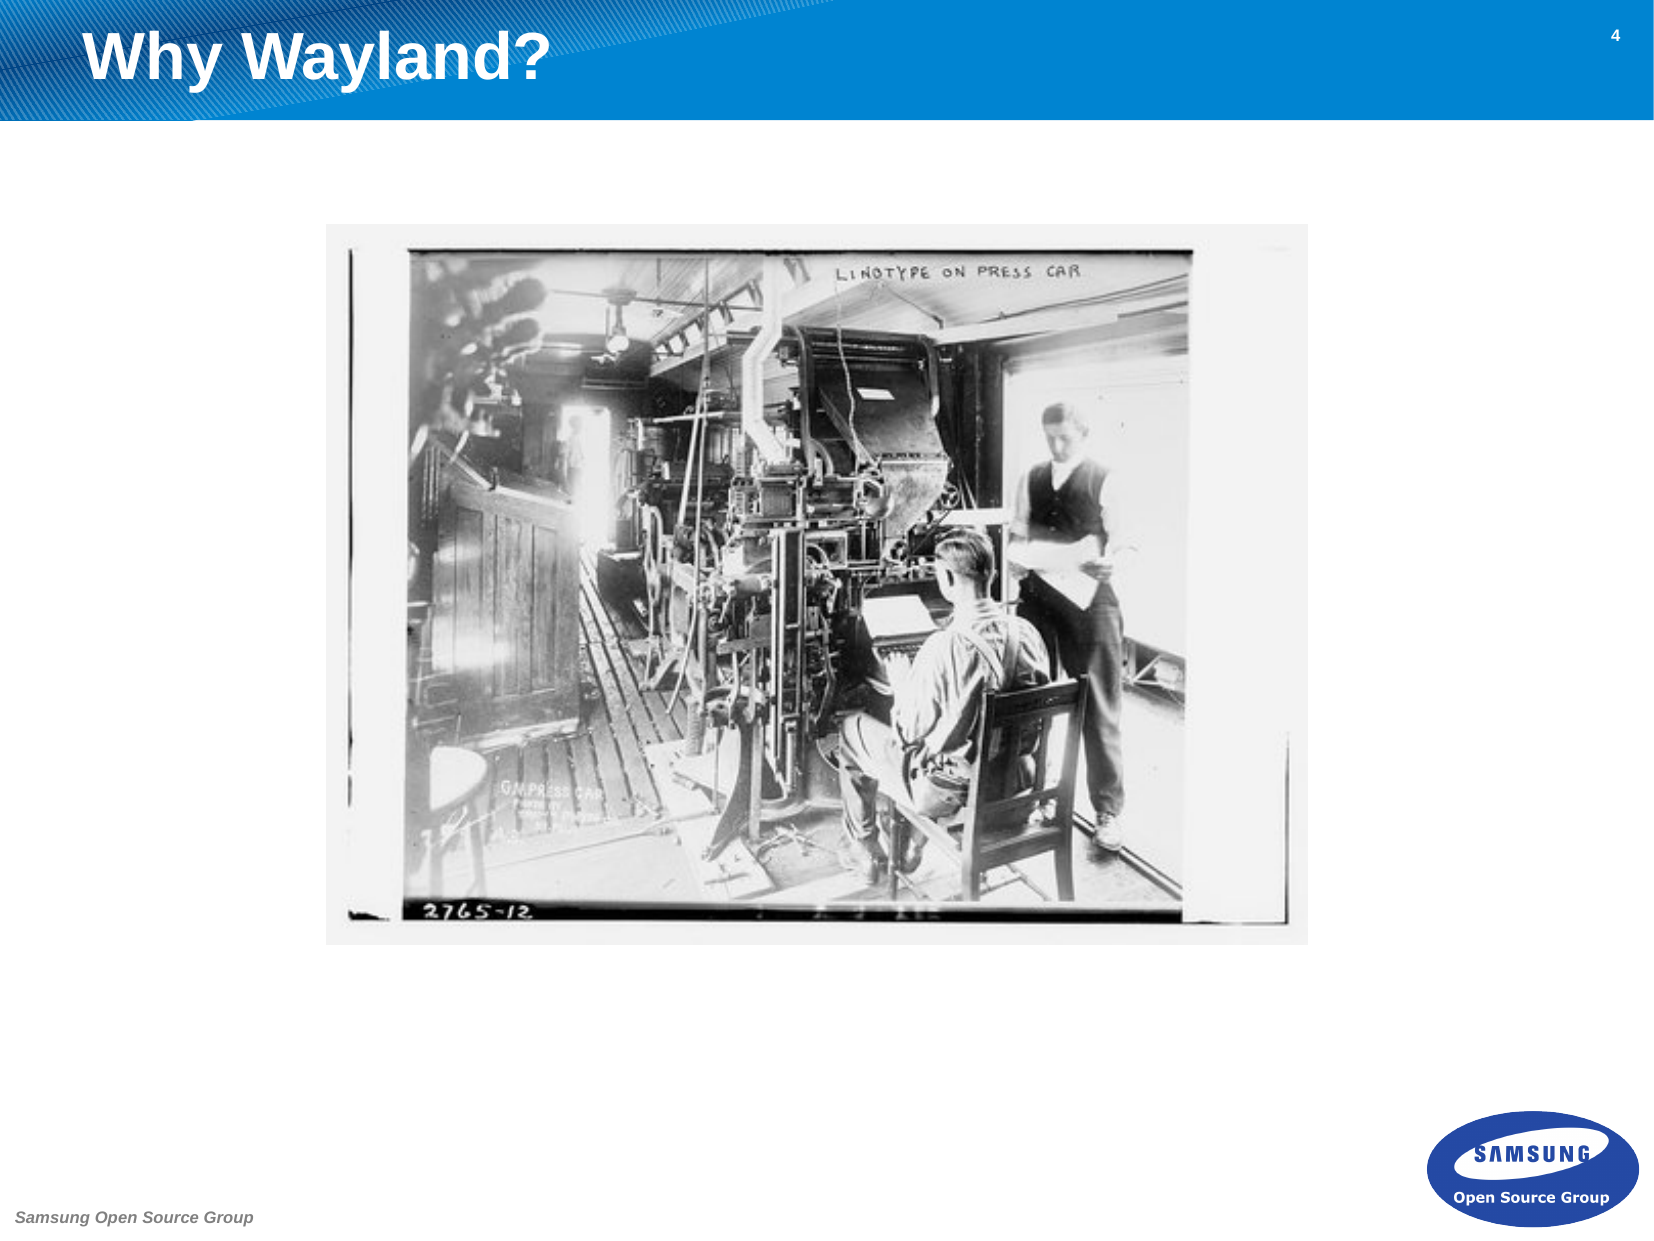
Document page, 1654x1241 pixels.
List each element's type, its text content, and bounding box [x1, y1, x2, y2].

title Why Wayland? [82, 15, 1570, 100]
picture [1425, 1109, 1641, 1230]
picture [326, 224, 1308, 945]
